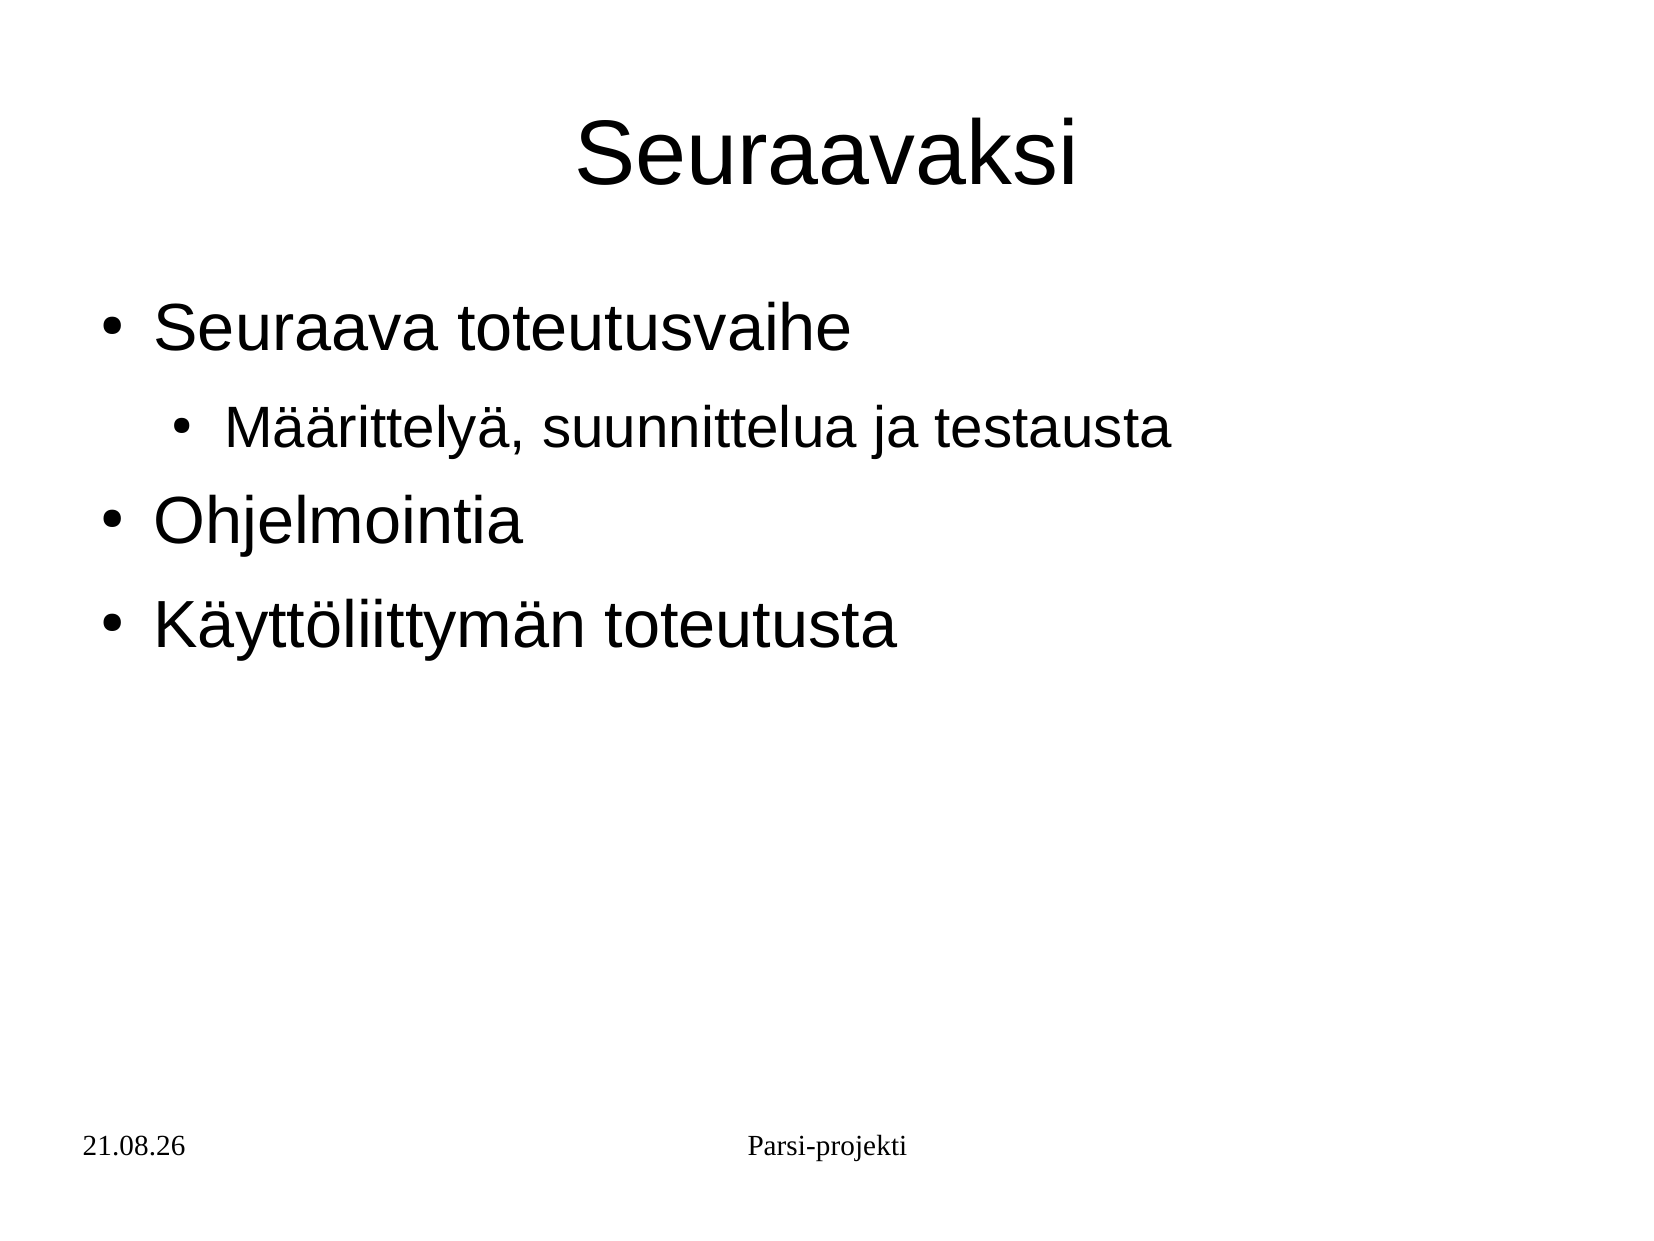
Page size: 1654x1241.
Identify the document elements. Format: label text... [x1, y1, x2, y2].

list Seuraava toteutusvaihe Määrittelyä, suunnittelua ja testausta Ohjelmointia Käyttöliittymän toteutusta [82, 290, 1571, 1109]
title Seuraavaksi [82, 49, 1571, 257]
